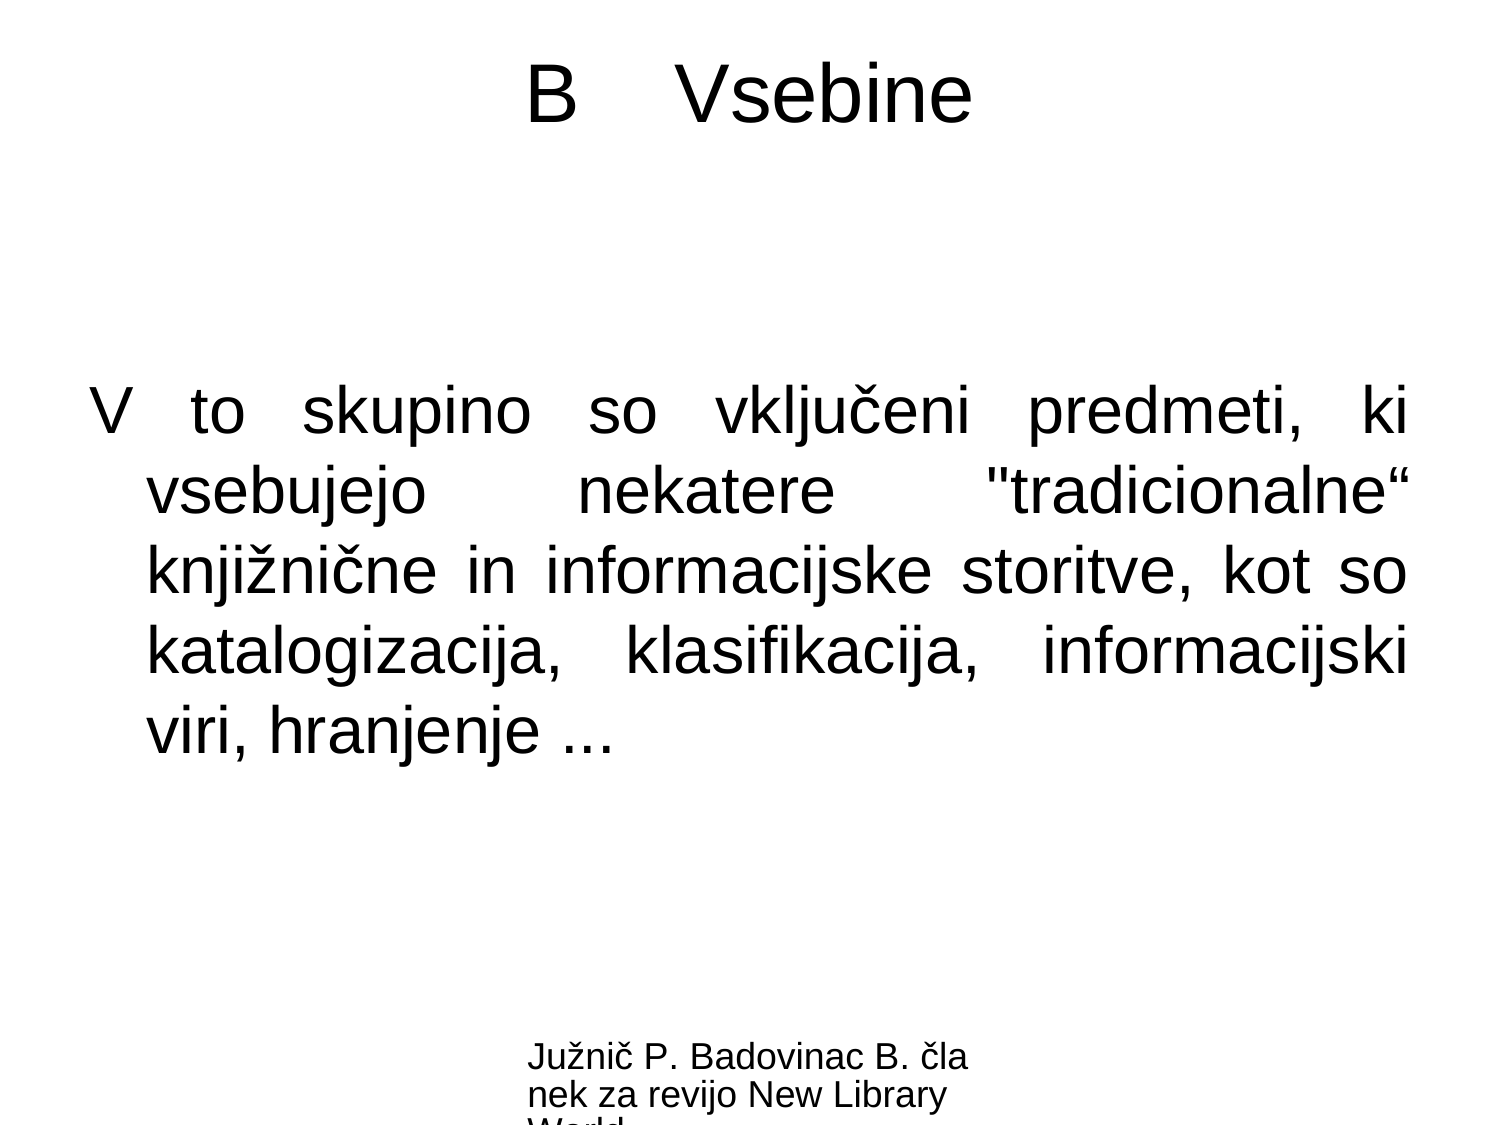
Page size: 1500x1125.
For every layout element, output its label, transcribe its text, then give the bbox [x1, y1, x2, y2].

title B Vsebine [75, 31, 1426, 247]
list V to skupino so vključeni predmeti, ki vsebujejo nekatere "tradicionalne“ knjižnične in informacijske storitve, kot so katalogizacija, klasifikacija, informacijski viri, hranjenje ... [75, 262, 1426, 1006]
